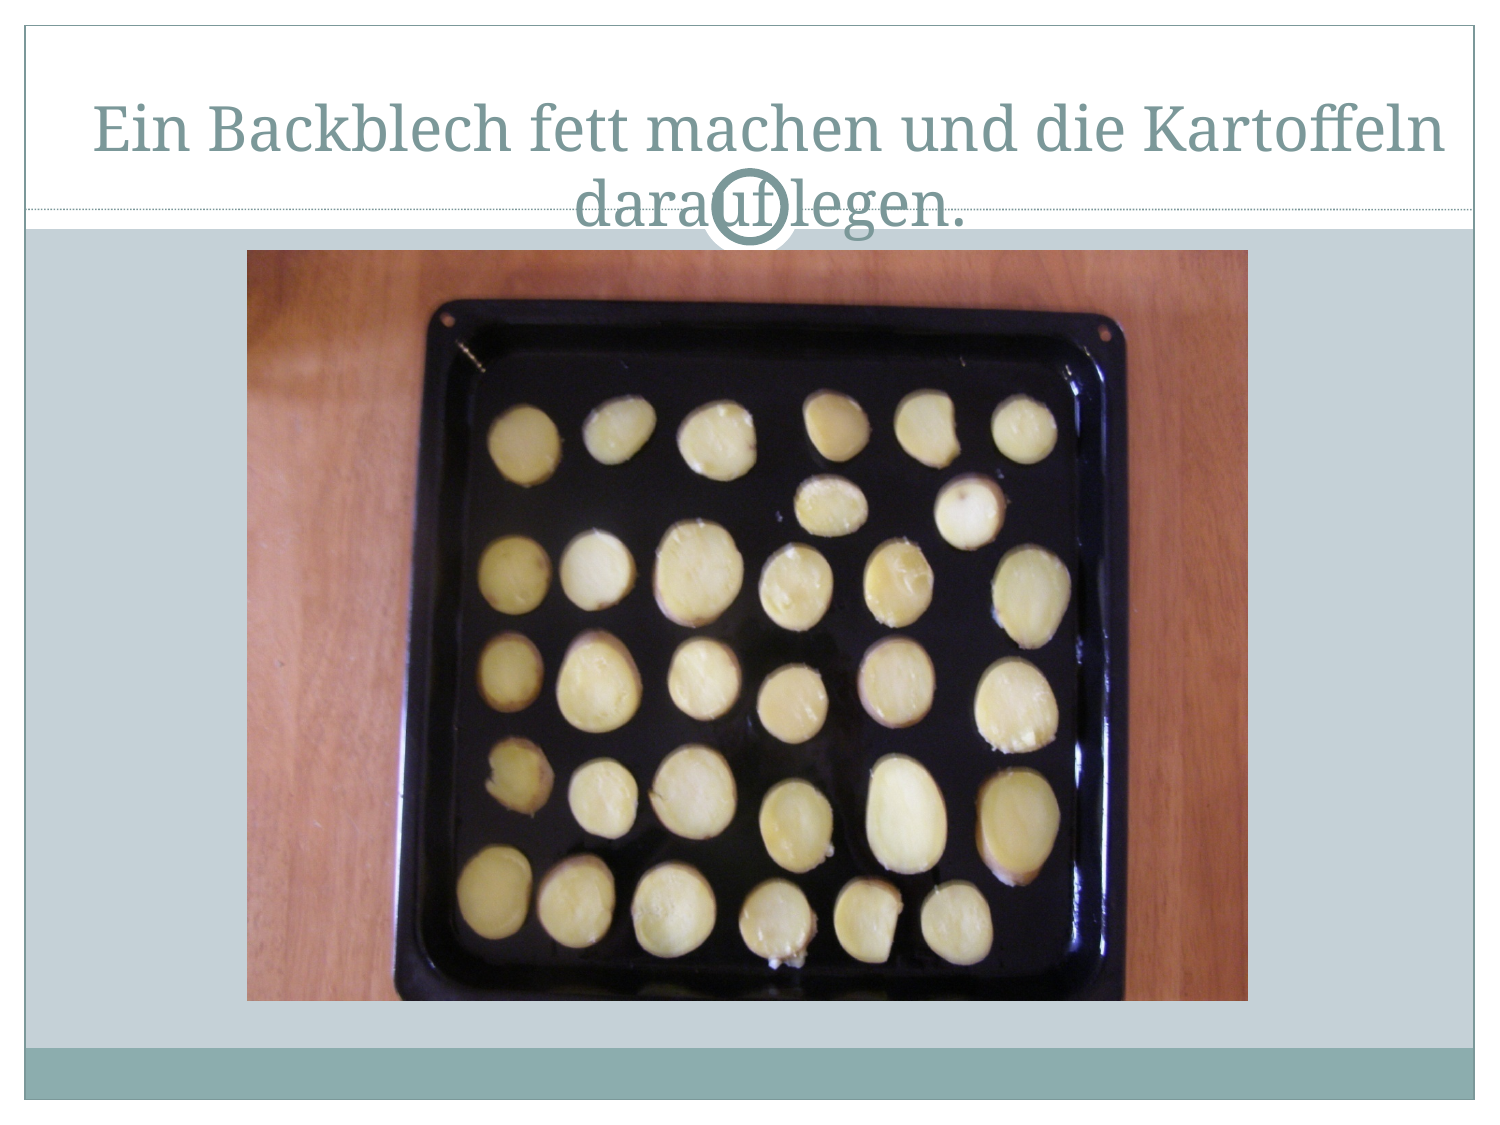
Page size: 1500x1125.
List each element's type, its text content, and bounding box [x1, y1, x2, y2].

title Ein Backblech fett machen und die Kartoffeln darauf legen. [70, 82, 1471, 207]
picture [247, 250, 1248, 1001]
